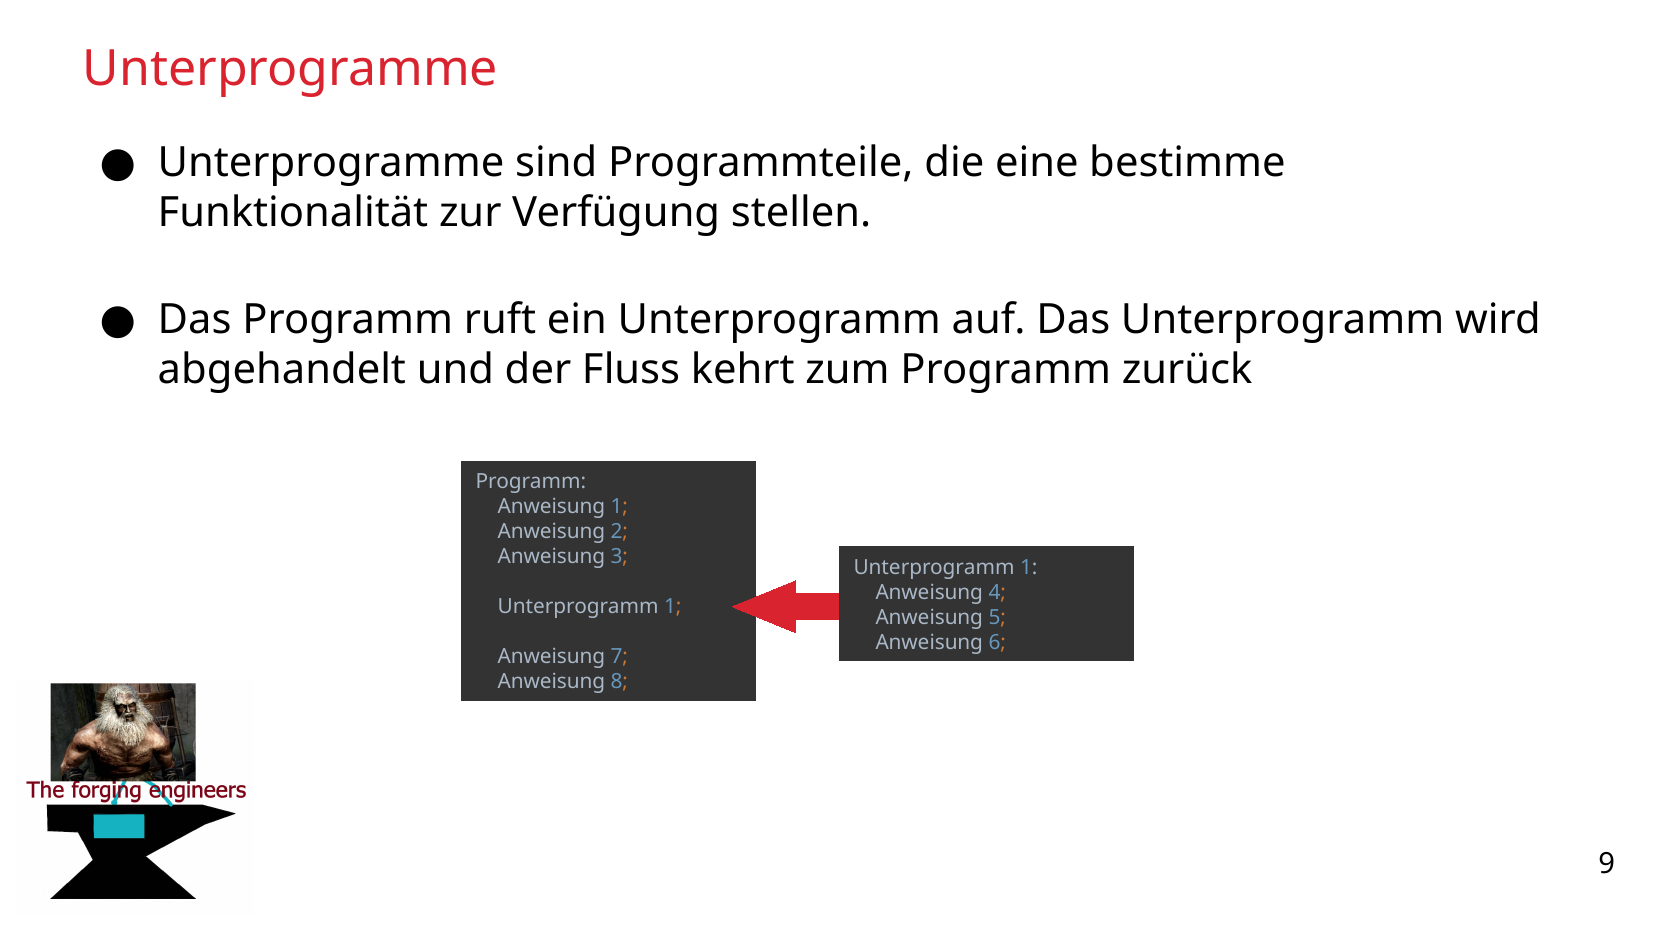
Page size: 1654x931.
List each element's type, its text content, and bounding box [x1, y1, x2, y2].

text_box Unterprogramm 1: Anweisung 4; Anweisung 5; Anweisung 6; [839, 546, 1134, 661]
picture [17, 679, 254, 916]
title Unterprogramme [82, 37, 1571, 95]
text_box Programm: Anweisung 1; Anweisung 2; Anweisung 3; Unterprogramm 1; Anweisung 7; Anweisung 8; [461, 461, 756, 701]
text_box [732, 580, 839, 633]
text_box Unterprogramme sind Programmteile, die eine bestimme Funktionalität zur Verfügung stellen. Das Programm ruft ein Unterprogramm auf. Das Unterprogramm wird abgehandelt und der Fluss kehrt zum Programm zurück [82, 135, 1560, 390]
